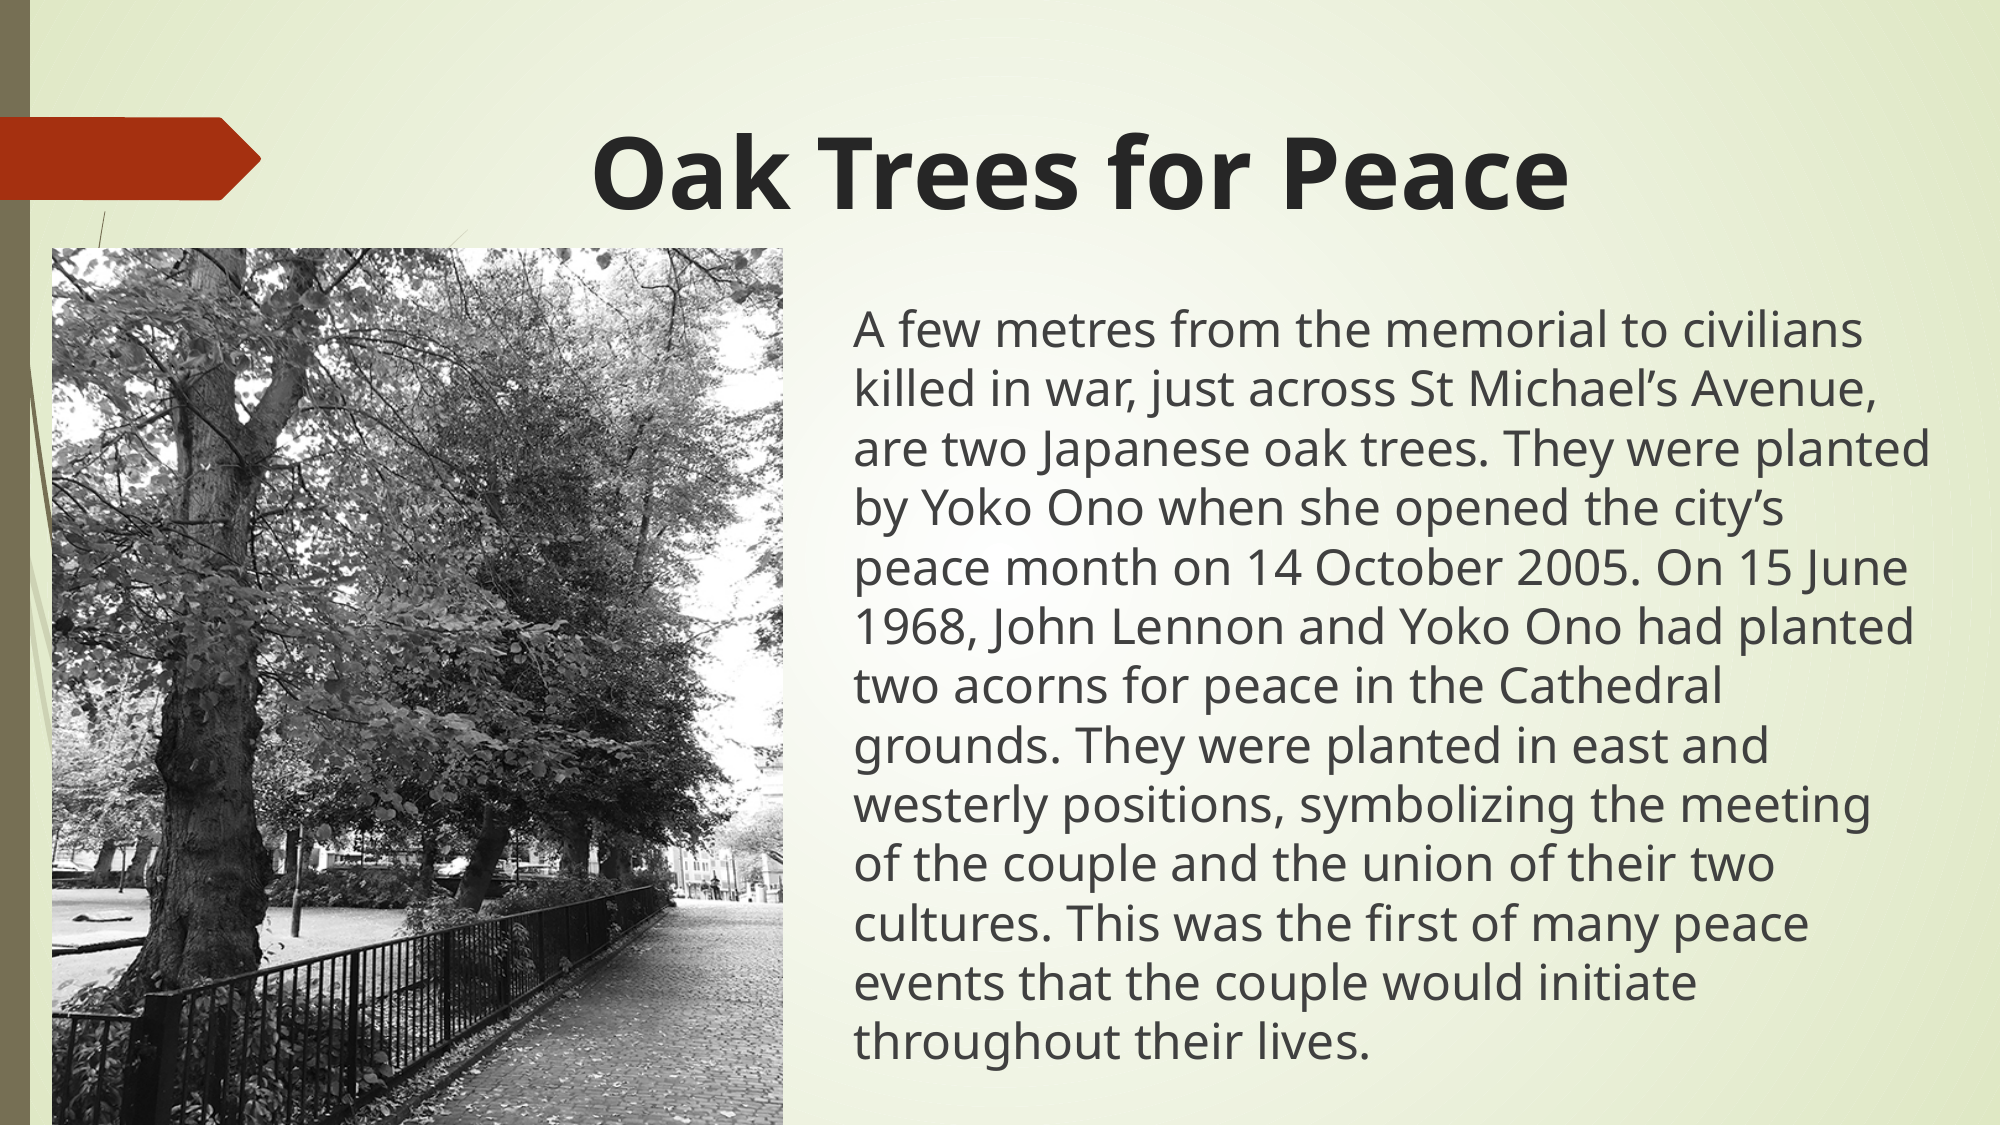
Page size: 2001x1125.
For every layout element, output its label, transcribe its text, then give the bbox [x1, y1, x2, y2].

picture [52, 248, 783, 1125]
list A few metres from the memorial to civilians killed in war, just across St Michael’s Avenue, are two Japanese oak trees. They were planted by Yoko Ono when she opened the city’s peace month on 14 October 2005. On 15 June 1968, John Lennon and Yoko Ono had planted two acorns for peace in the Cathedral grounds. They were planted in east and westerly positions, symbolizing the meeting of the couple and the union of their two cultures. This was the first of many peace events that the couple would initiate throughout their lives. [839, 290, 1948, 1081]
title Oak Trees for Peace [274, 102, 1888, 313]
